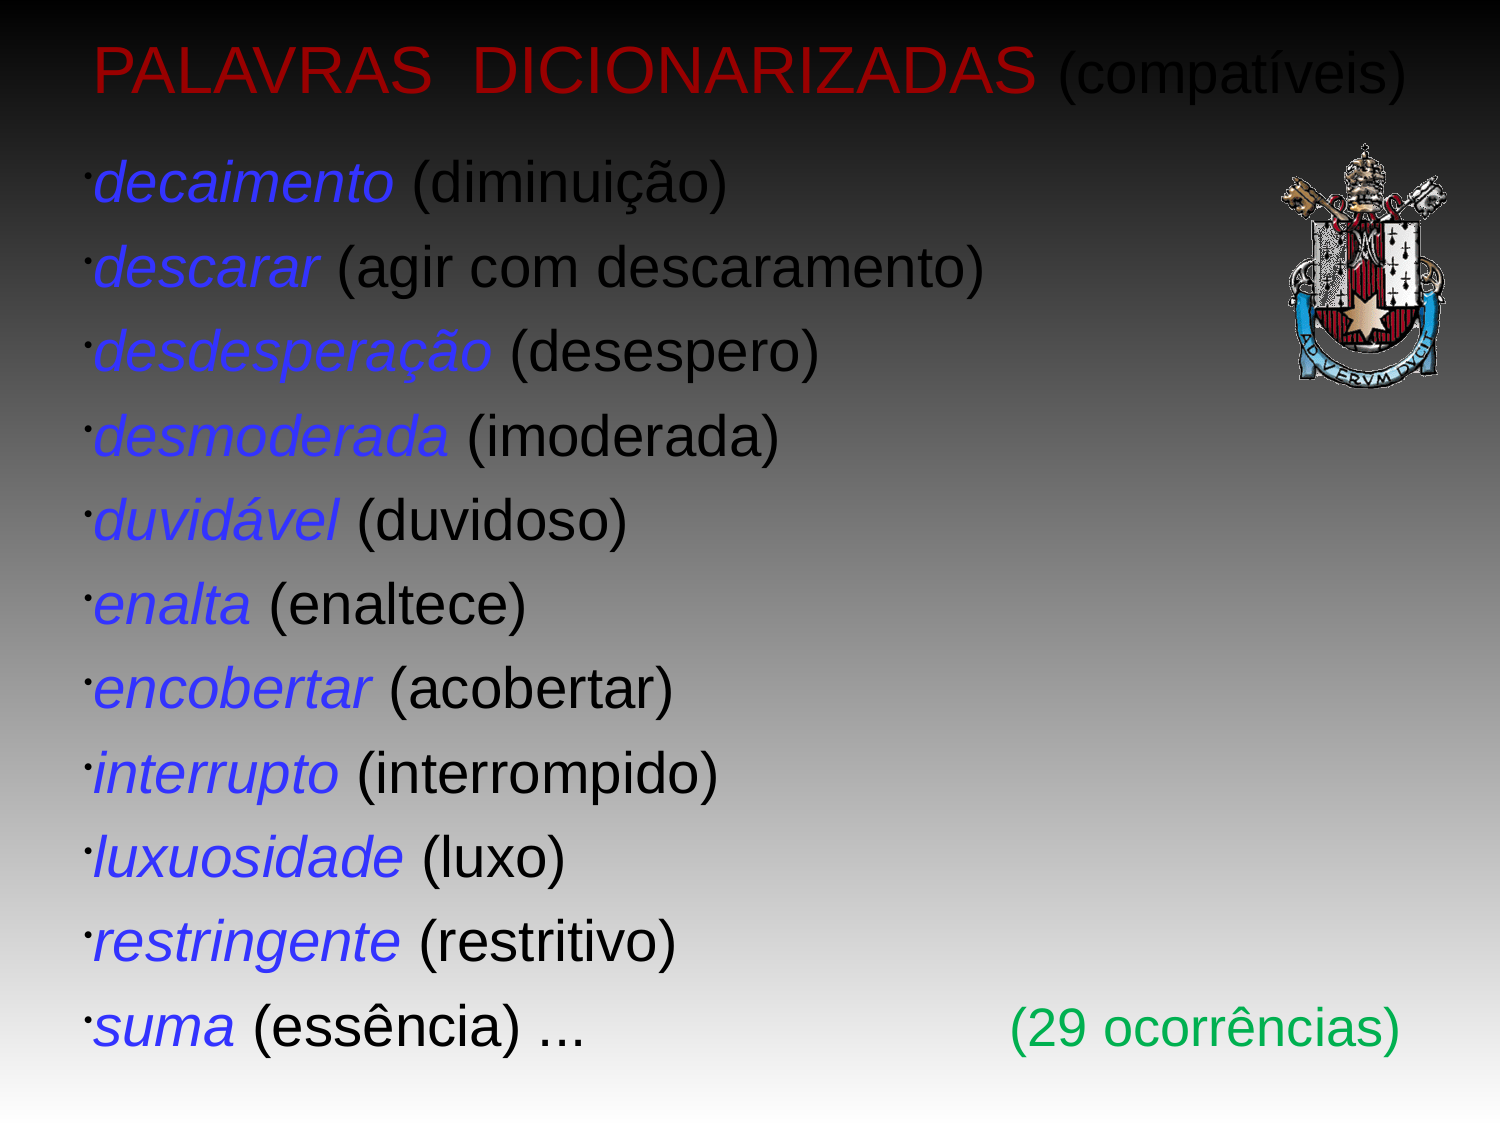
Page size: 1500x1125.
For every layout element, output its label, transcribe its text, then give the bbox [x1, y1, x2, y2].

chart [1281, 144, 1447, 389]
list decaimento (diminuição) descarar (agir com descaramento) desdesperação (desespero) desmoderada (imoderada) duvidável (duvidoso) enalta (enaltece) encobertar (acobertar) interrupto (interrompido) luxuosidade (luxo) restringente (restritivo) suma (essência) ... (29 ocorrências) [41, 137, 1424, 1082]
title PALAVRAS DICIONARIZADAS (compatíveis) [0, 0, 1500, 138]
